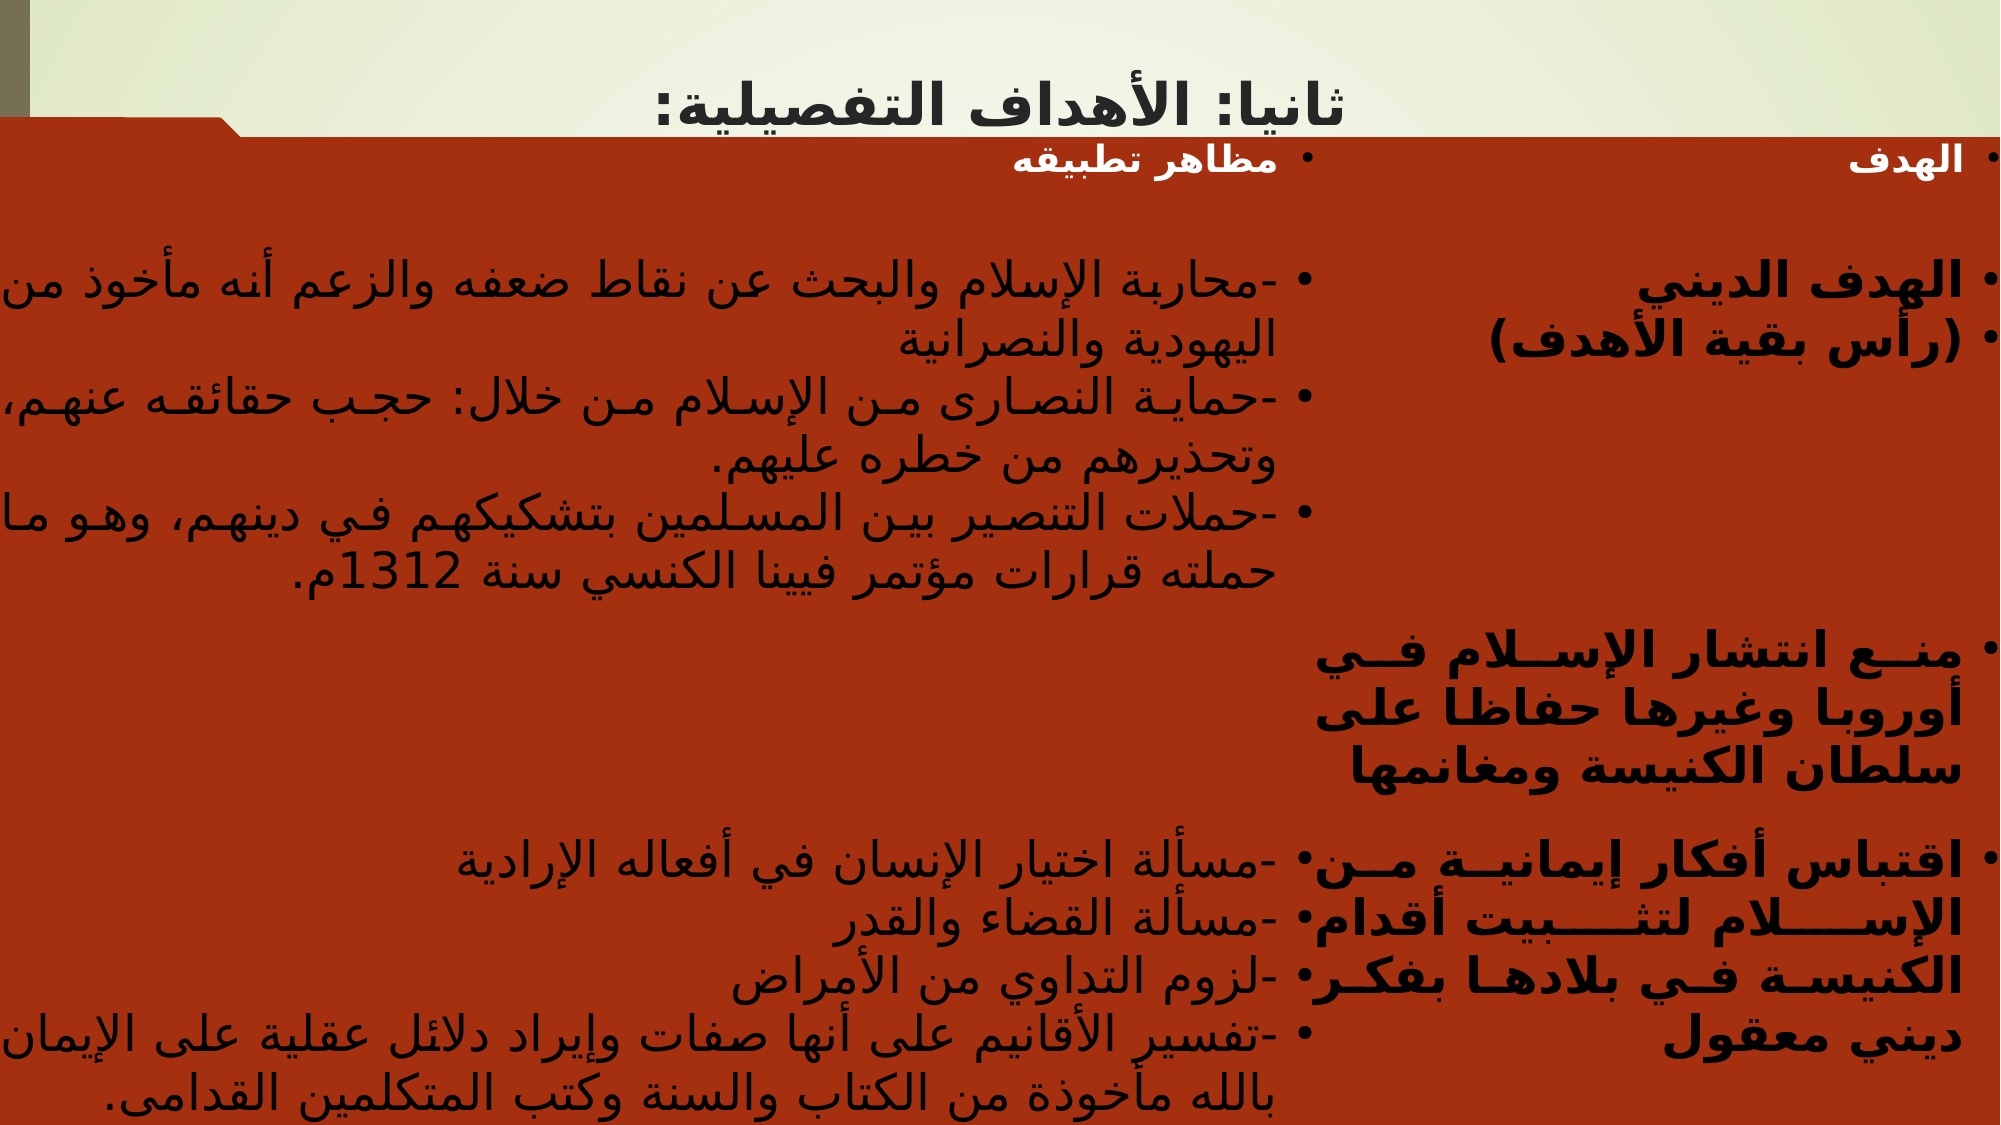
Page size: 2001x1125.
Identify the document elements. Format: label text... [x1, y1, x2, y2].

table_header مظاهر تطبيقه [0, 137, 1314, 251]
table_cell -مسألة اختيار الإنسان في أفعاله الإرادية -مسألة القضاء والقدر -لزوم التداوي من الأمراض -تفسير الأقانيم على أنها صفات وإيراد دلائل عقلية على الإيمان بالله مأخوذة من الكتاب والسنة وكتب المتكلمين القدامى. [0, 831, 1314, 1125]
table_header الهدف [1314, 137, 2000, 251]
table_cell منع انتشار الإسلام في أوروبا وغيرها حفاظا على سلطان الكنيسة ومغانمها [1314, 621, 2000, 831]
table_cell -محاربة الإسلام والبحث عن نقاط ضعفه والزعم أنه مأخوذ من اليهودية والنصرانية -حماية النصارى من الإسلام من خلال: حجب حقائقه عنهم، وتحذيرهم من خطره عليهم. -حملات التنصير بين المسلمين بتشكيكهم في دينهم، وهو ما حملته قرارات مؤتمر فيينا الكنسي سنة 1312م. [0, 251, 1314, 621]
table_cell الهدف الديني (رأس بقية الأهدف) [1314, 251, 2000, 621]
table_cell اقتباس أفكار إيمانية من الإسلام لتثبيت أقدام الكنيسة في بلادها بفكر ديني معقول [1314, 831, 2000, 1125]
table_cell [0, 621, 1314, 831]
title ثانيا: الأهداف التفصيلية: [137, 59, 1863, 137]
